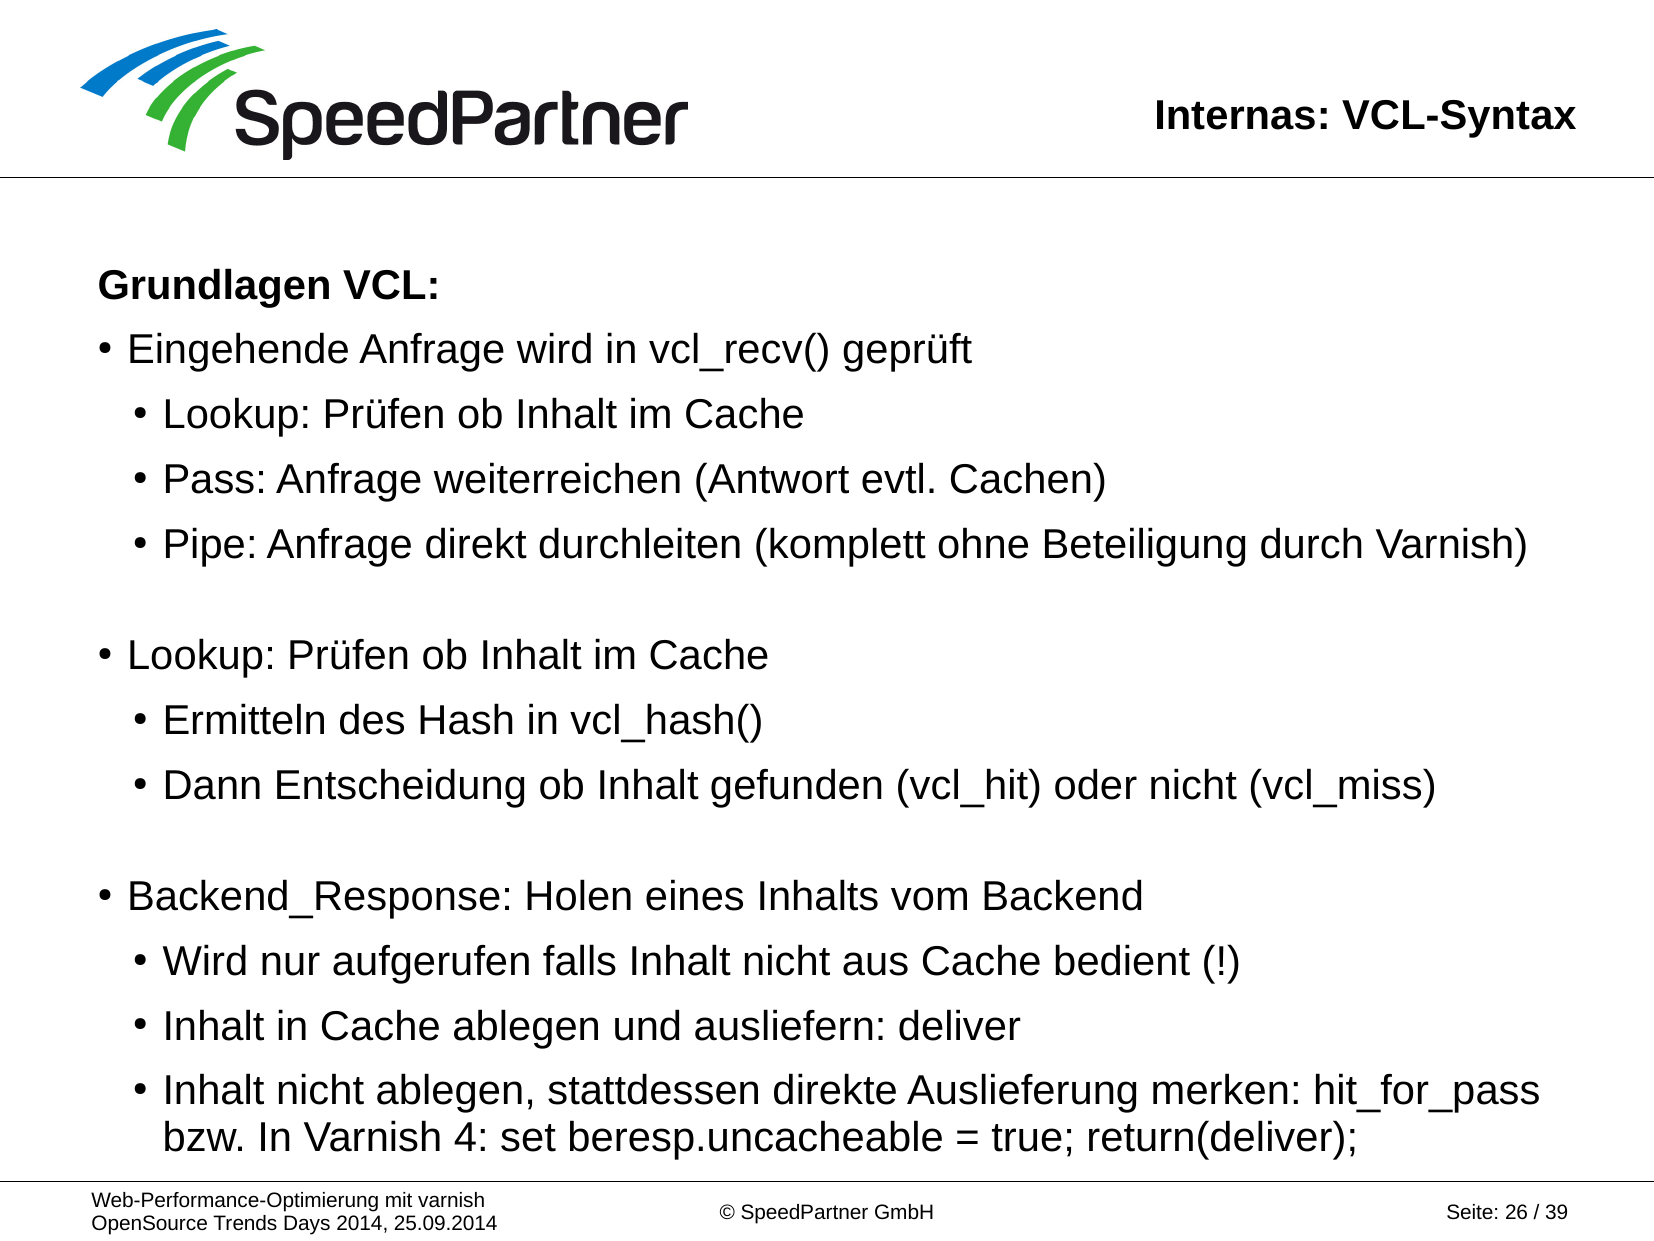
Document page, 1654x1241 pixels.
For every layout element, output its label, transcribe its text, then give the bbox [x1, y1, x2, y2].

picture [80, 29, 688, 160]
title Internas: VCL-Syntax [590, 70, 1577, 160]
text_box Grundlagen VCL: Eingehende Anfrage wird in vcl_recv() geprüft Lookup: Prüfen ob Inhalt im Cache Pass: Anfrage weiterreichen (Antwort evtl. Cachen) Pipe: Anfrage direkt durchleiten (komplett ohne Beteiligung durch Varnish) Lookup: Prüfen ob Inhalt im Cache Ermitteln des Hash in vcl_hash() Dann Entscheidung ob Inhalt gefunden (vcl_hit) oder nicht (vcl_miss) Backend_Response: Holen eines Inhalts vom Backend Wird nur aufgerufen falls Inhalt nicht aus Cache bedient (!) Inhalt in Cache ablegen und ausliefern: deliver Inhalt nicht ablegen, stattdessen direkte Auslieferung merken: hit_for_pass bzw. In Varnish 4: set beresp.uncacheable = true; return(deliver); [82, 254, 1565, 1177]
